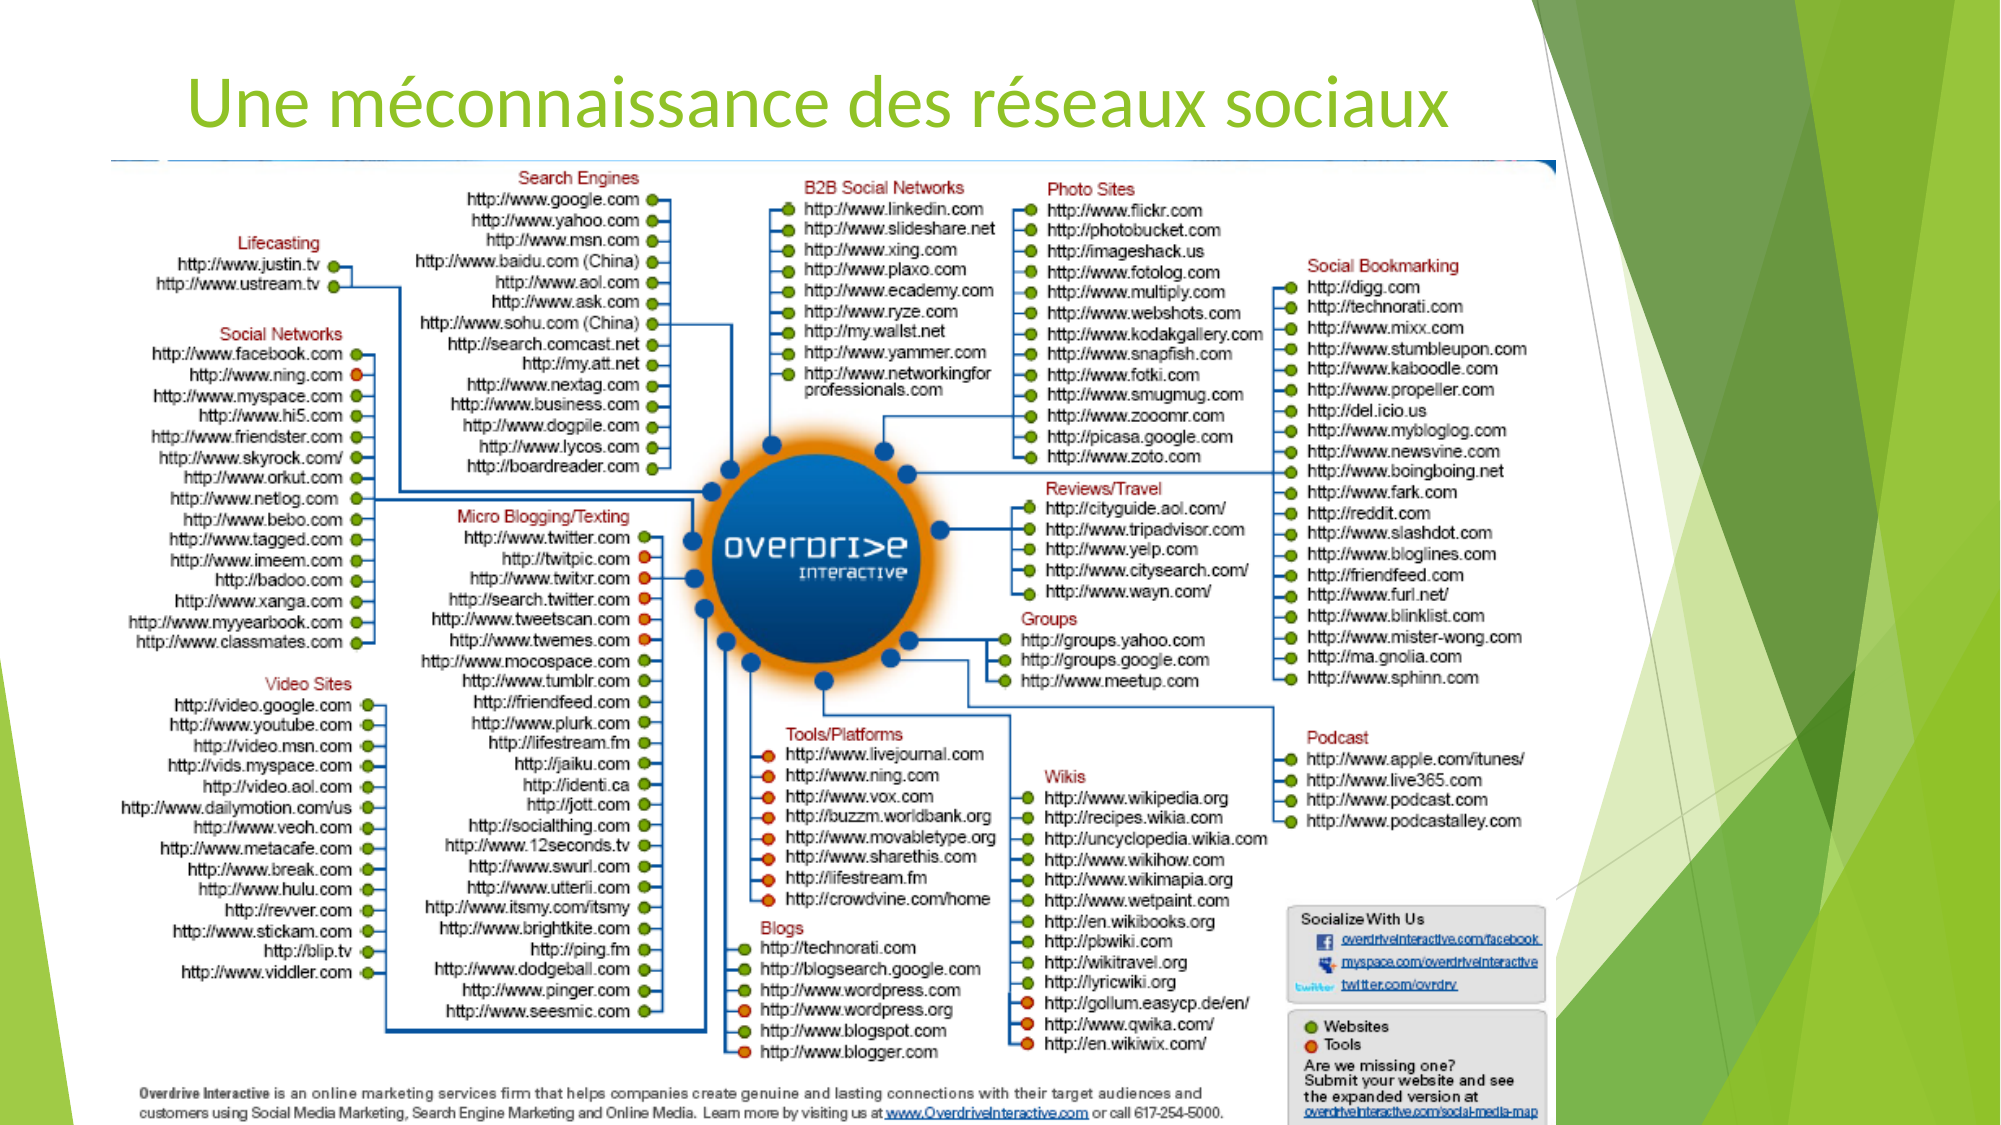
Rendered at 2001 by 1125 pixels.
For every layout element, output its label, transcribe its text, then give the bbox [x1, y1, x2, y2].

picture [111, 160, 1556, 1125]
title Une méconnaissance des réseaux sociaux [171, 45, 1522, 160]
